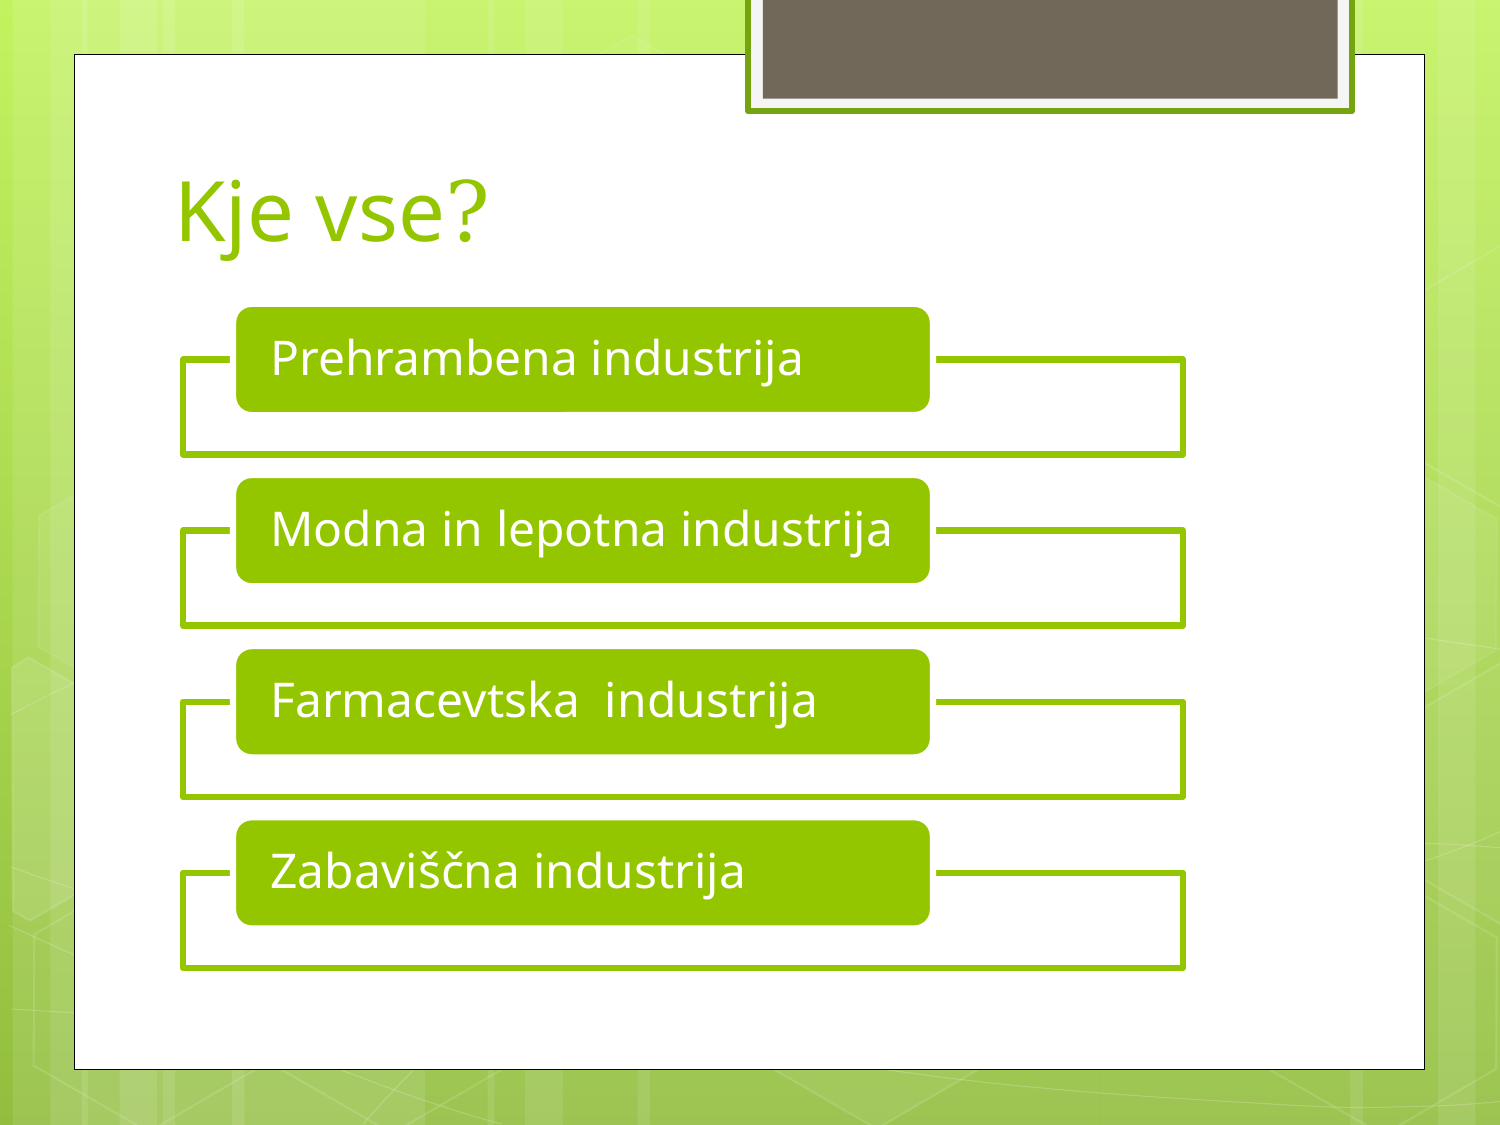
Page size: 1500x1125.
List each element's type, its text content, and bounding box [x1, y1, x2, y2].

text_box Prehrambena industrija [233, 303, 934, 416]
text_box Modna in lepotna industrija [233, 474, 934, 587]
text_box Zabaviščna industrija [233, 817, 934, 929]
text_box [183, 359, 1183, 455]
text_box Farmacevtska industrija [233, 646, 934, 758]
text_box [183, 701, 1183, 797]
text_box [183, 872, 1183, 968]
title Kje vse? [159, 78, 1312, 266]
text_box [183, 530, 1183, 626]
